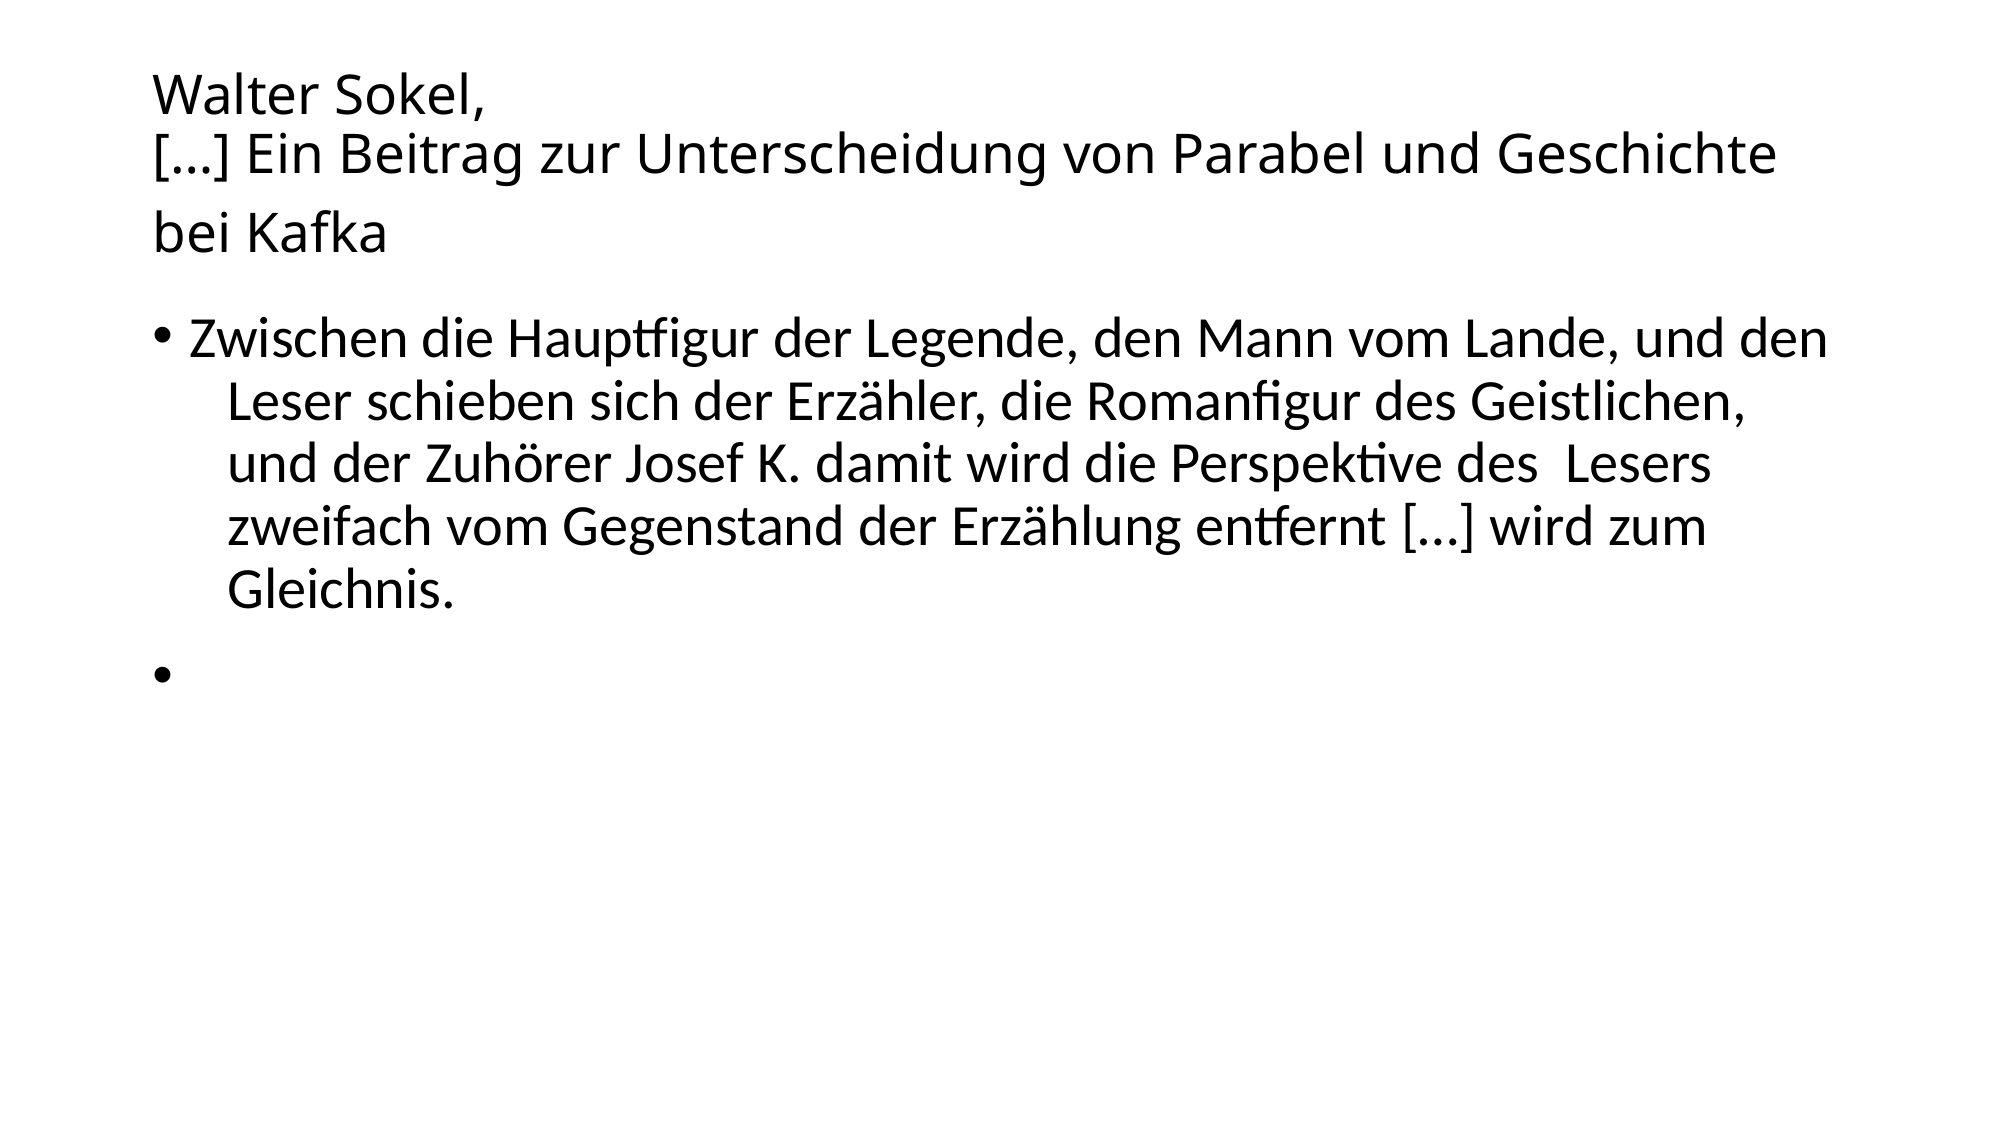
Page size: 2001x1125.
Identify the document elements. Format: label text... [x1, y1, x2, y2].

list Zwischen die Hauptfigur der Legende, den Mann vom Lande, und den Leser schieben sich der Erzähler, die Romanfigur des Geistlichen, und der Zuhörer Josef K. damit wird die Perspektive des Lesers zweifach vom Gegenstand der Erzählung entfernt […] wird zum Gleichnis. [137, 299, 1863, 1014]
title Walter Sokel, […] Ein Beitrag zur Unterscheidung von Parabel und Geschichte bei Kafka [137, 59, 1863, 278]
